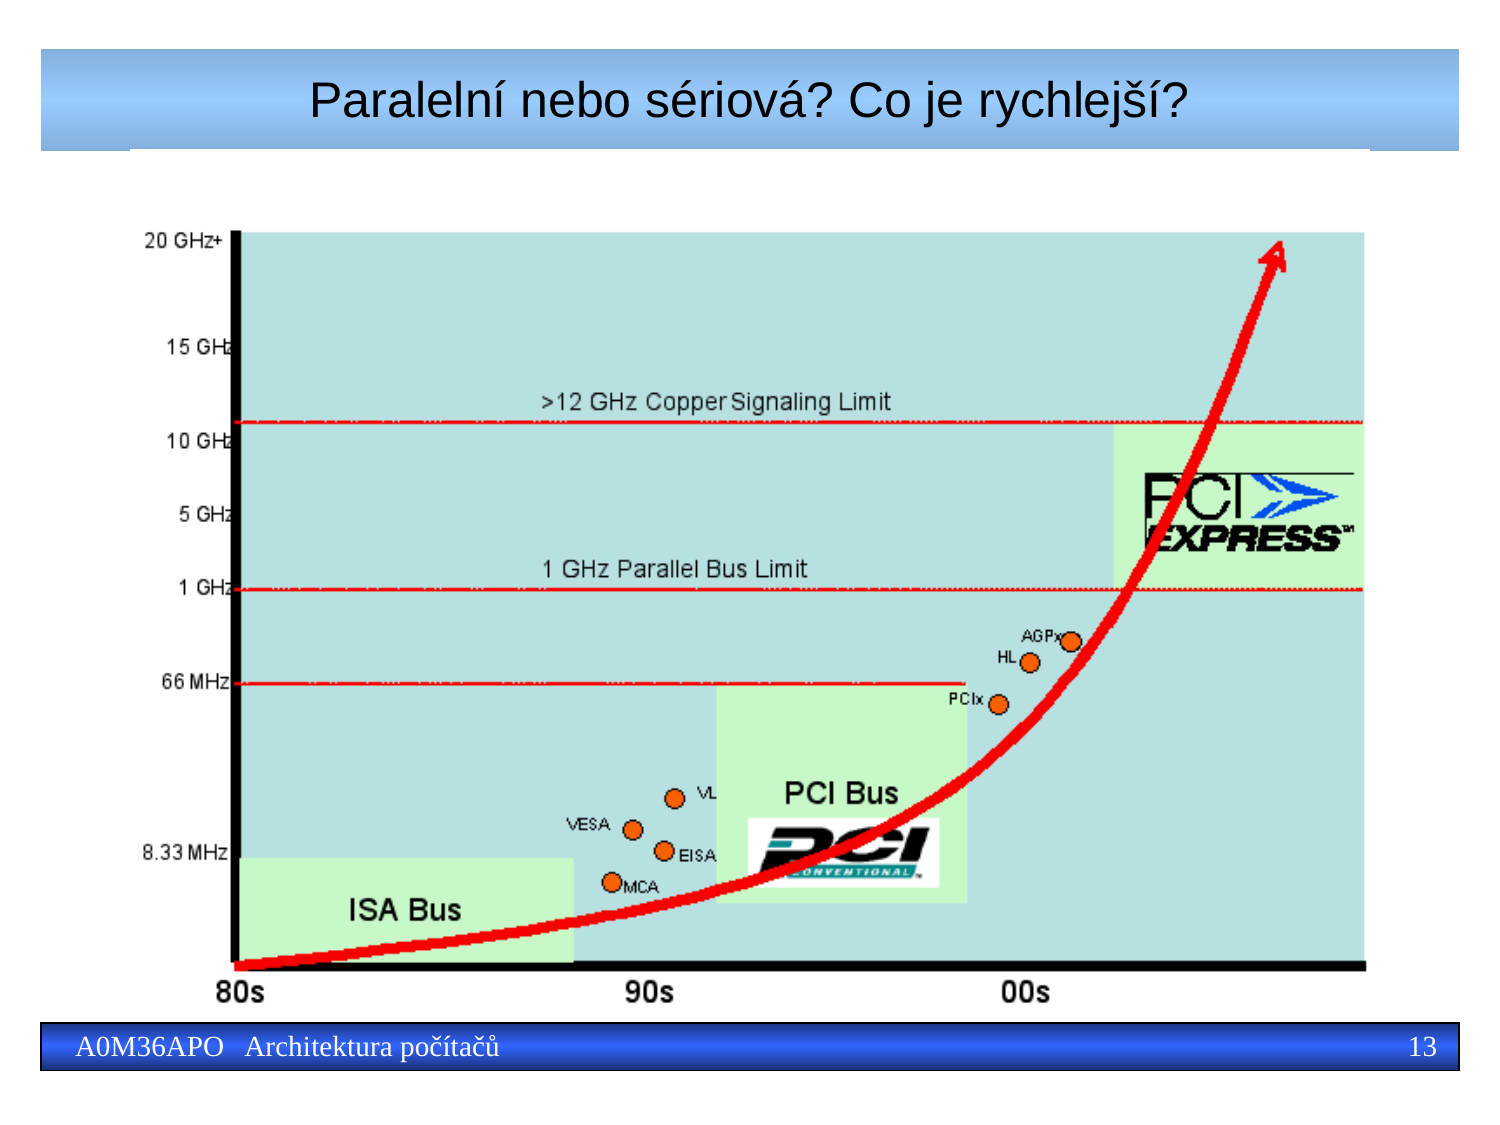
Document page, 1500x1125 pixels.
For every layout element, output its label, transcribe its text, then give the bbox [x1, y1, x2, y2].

picture [130, 149, 1370, 1017]
title Paralelní nebo sériová? Co je rychlejší? [41, 49, 1459, 151]
